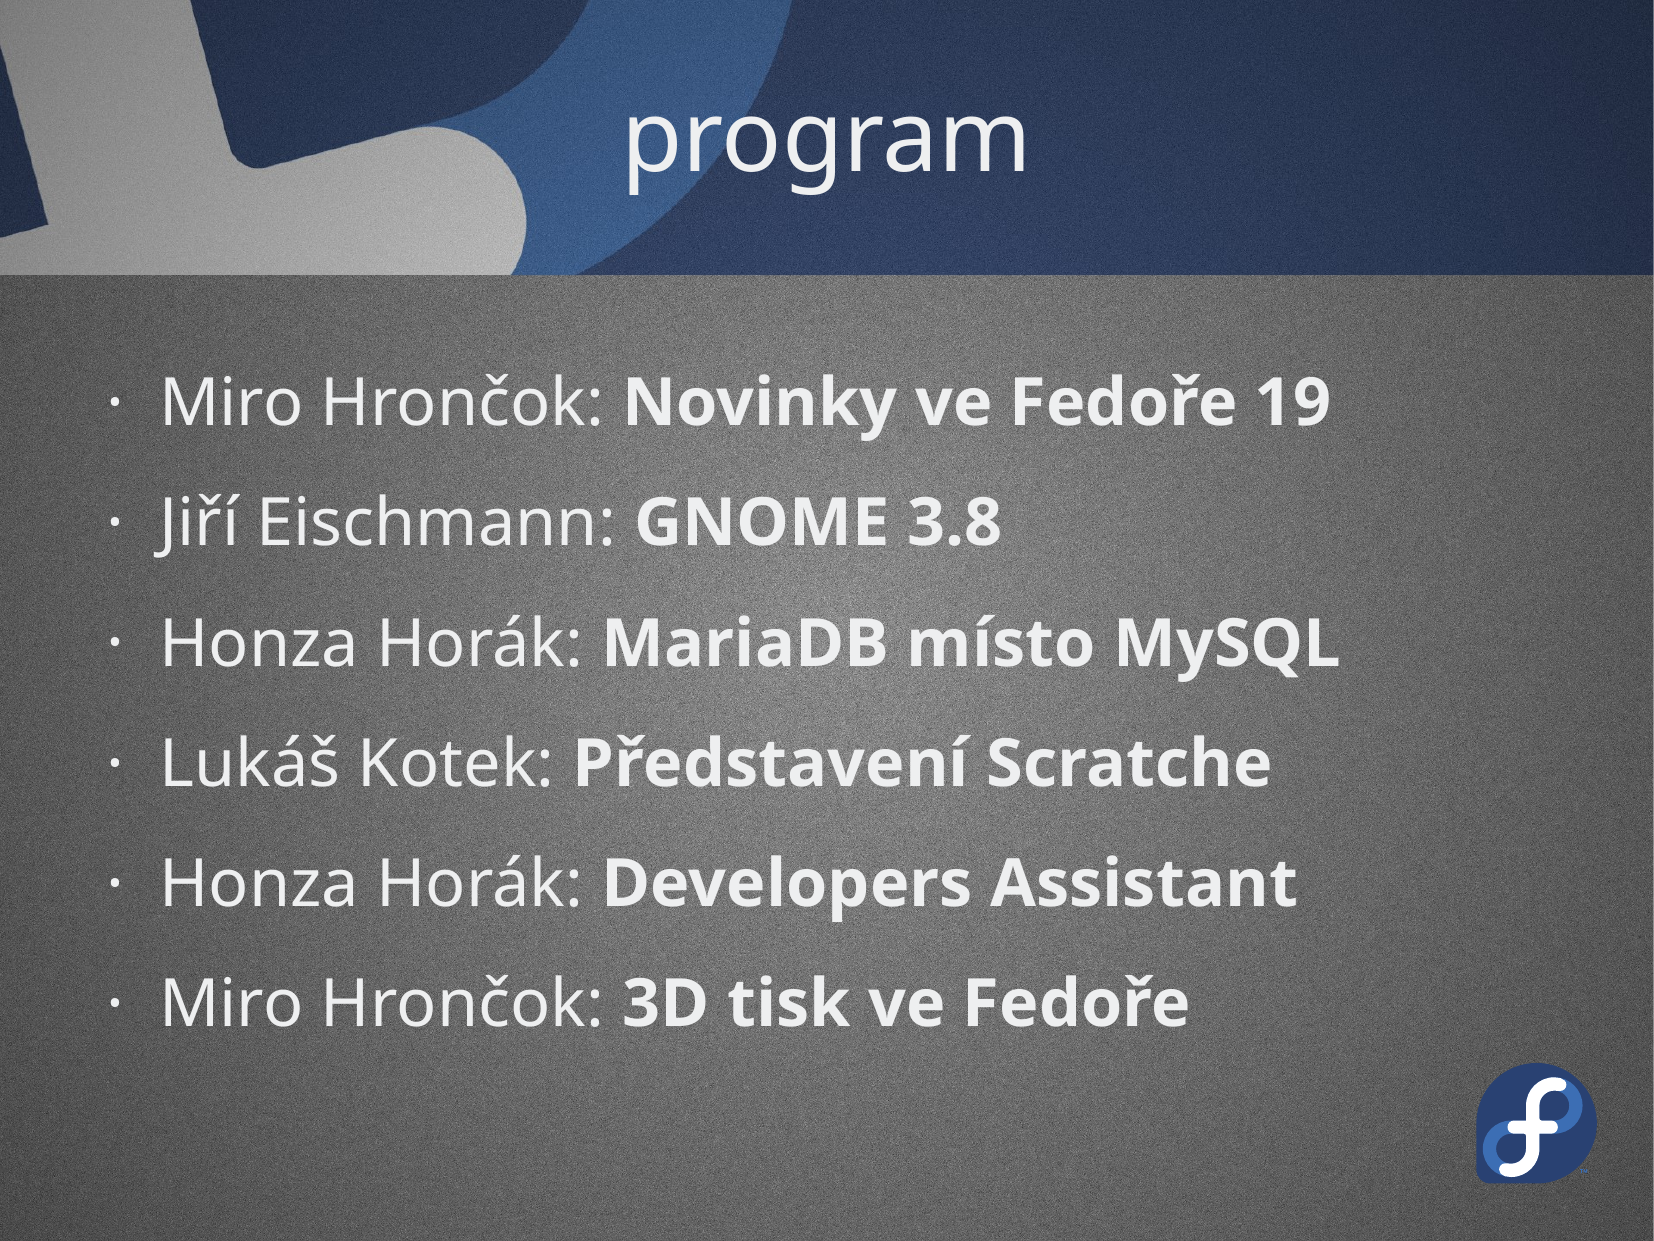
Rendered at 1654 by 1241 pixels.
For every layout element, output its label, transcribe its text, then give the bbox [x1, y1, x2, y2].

list Miro Hrončok: Novinky ve Fedoře 19 Jiří Eischmann: GNOME 3.8 Honza Horák: MariaDB místo MySQL Lukáš Kotek: Představení Scratche Honza Horák: Developers Assistant Miro Hrončok: 3D tisk ve Fedoře [88, 354, 1565, 1063]
title program [88, 29, 1565, 237]
picture [0, 0, 1654, 1241]
